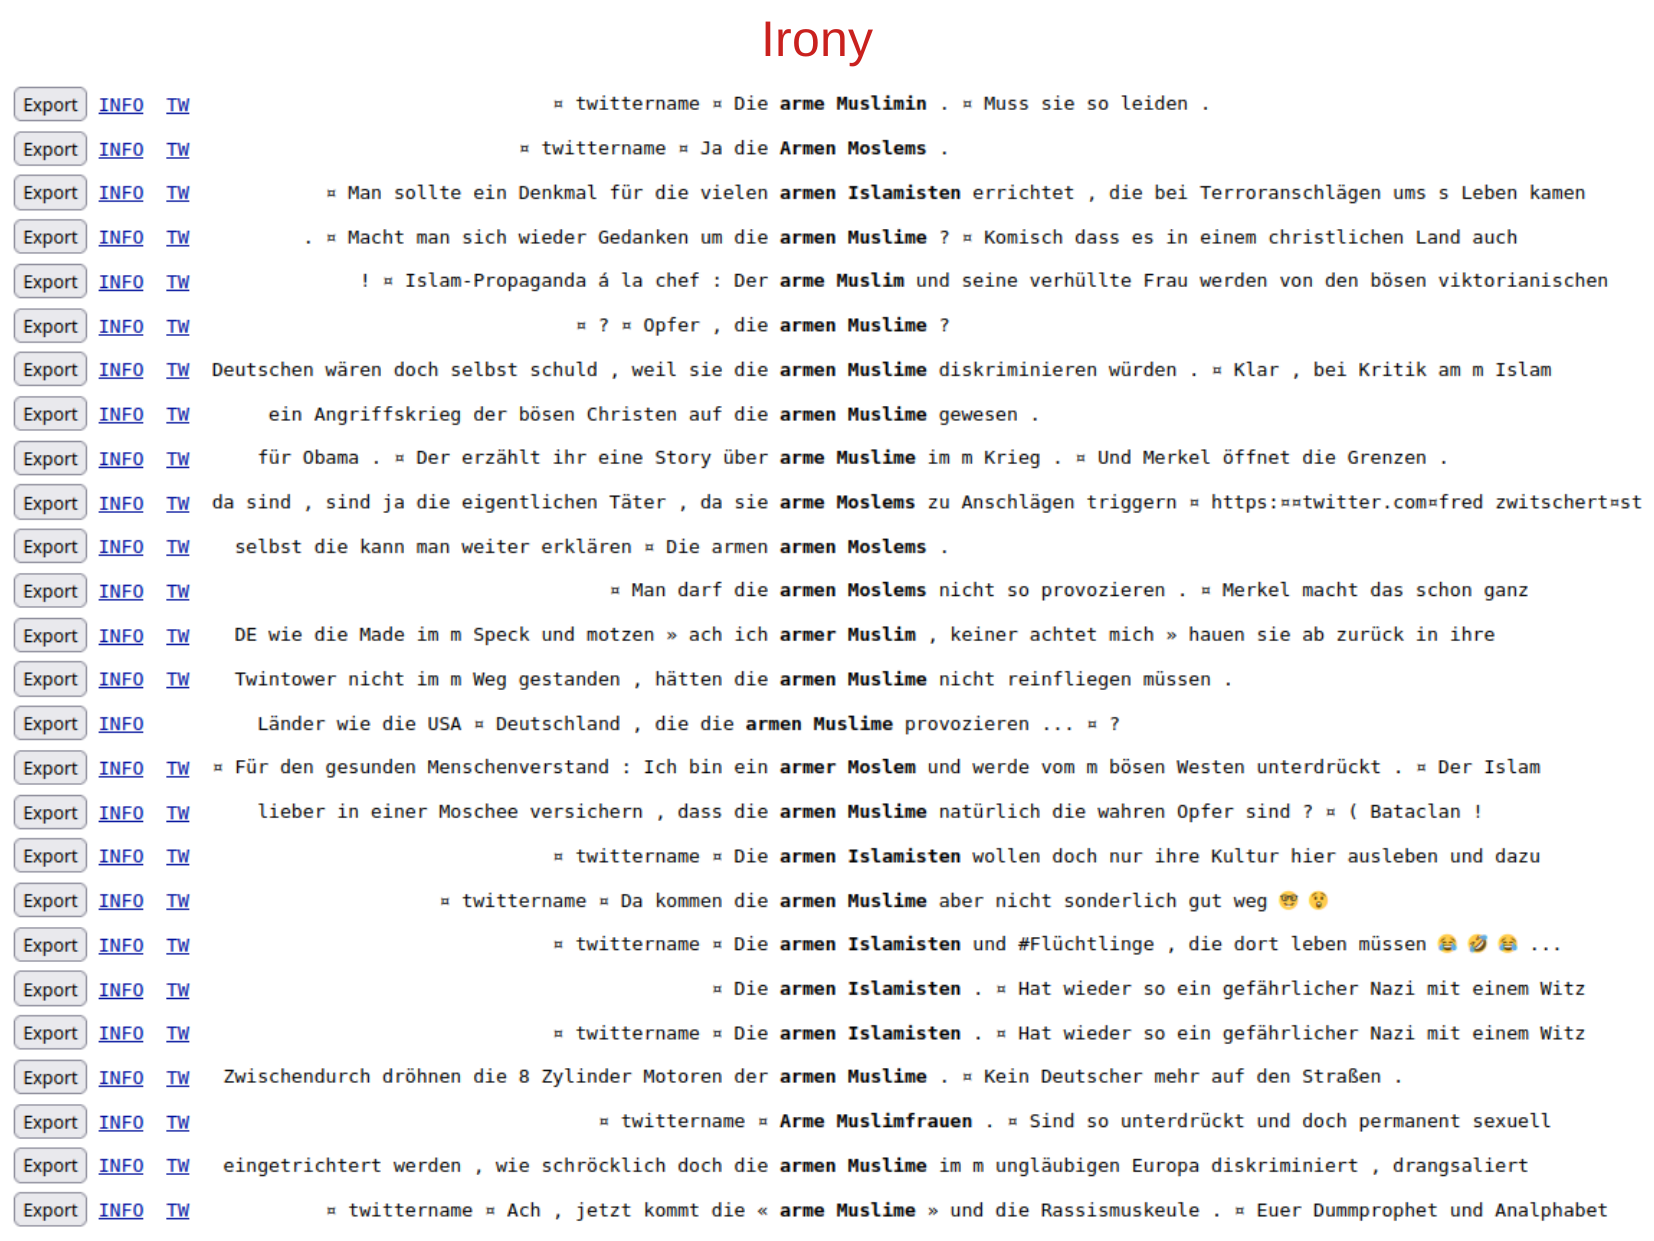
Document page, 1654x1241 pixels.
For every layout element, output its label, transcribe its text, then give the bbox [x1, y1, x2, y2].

text_box Irony [660, 3, 976, 75]
picture [1, 74, 1643, 1234]
